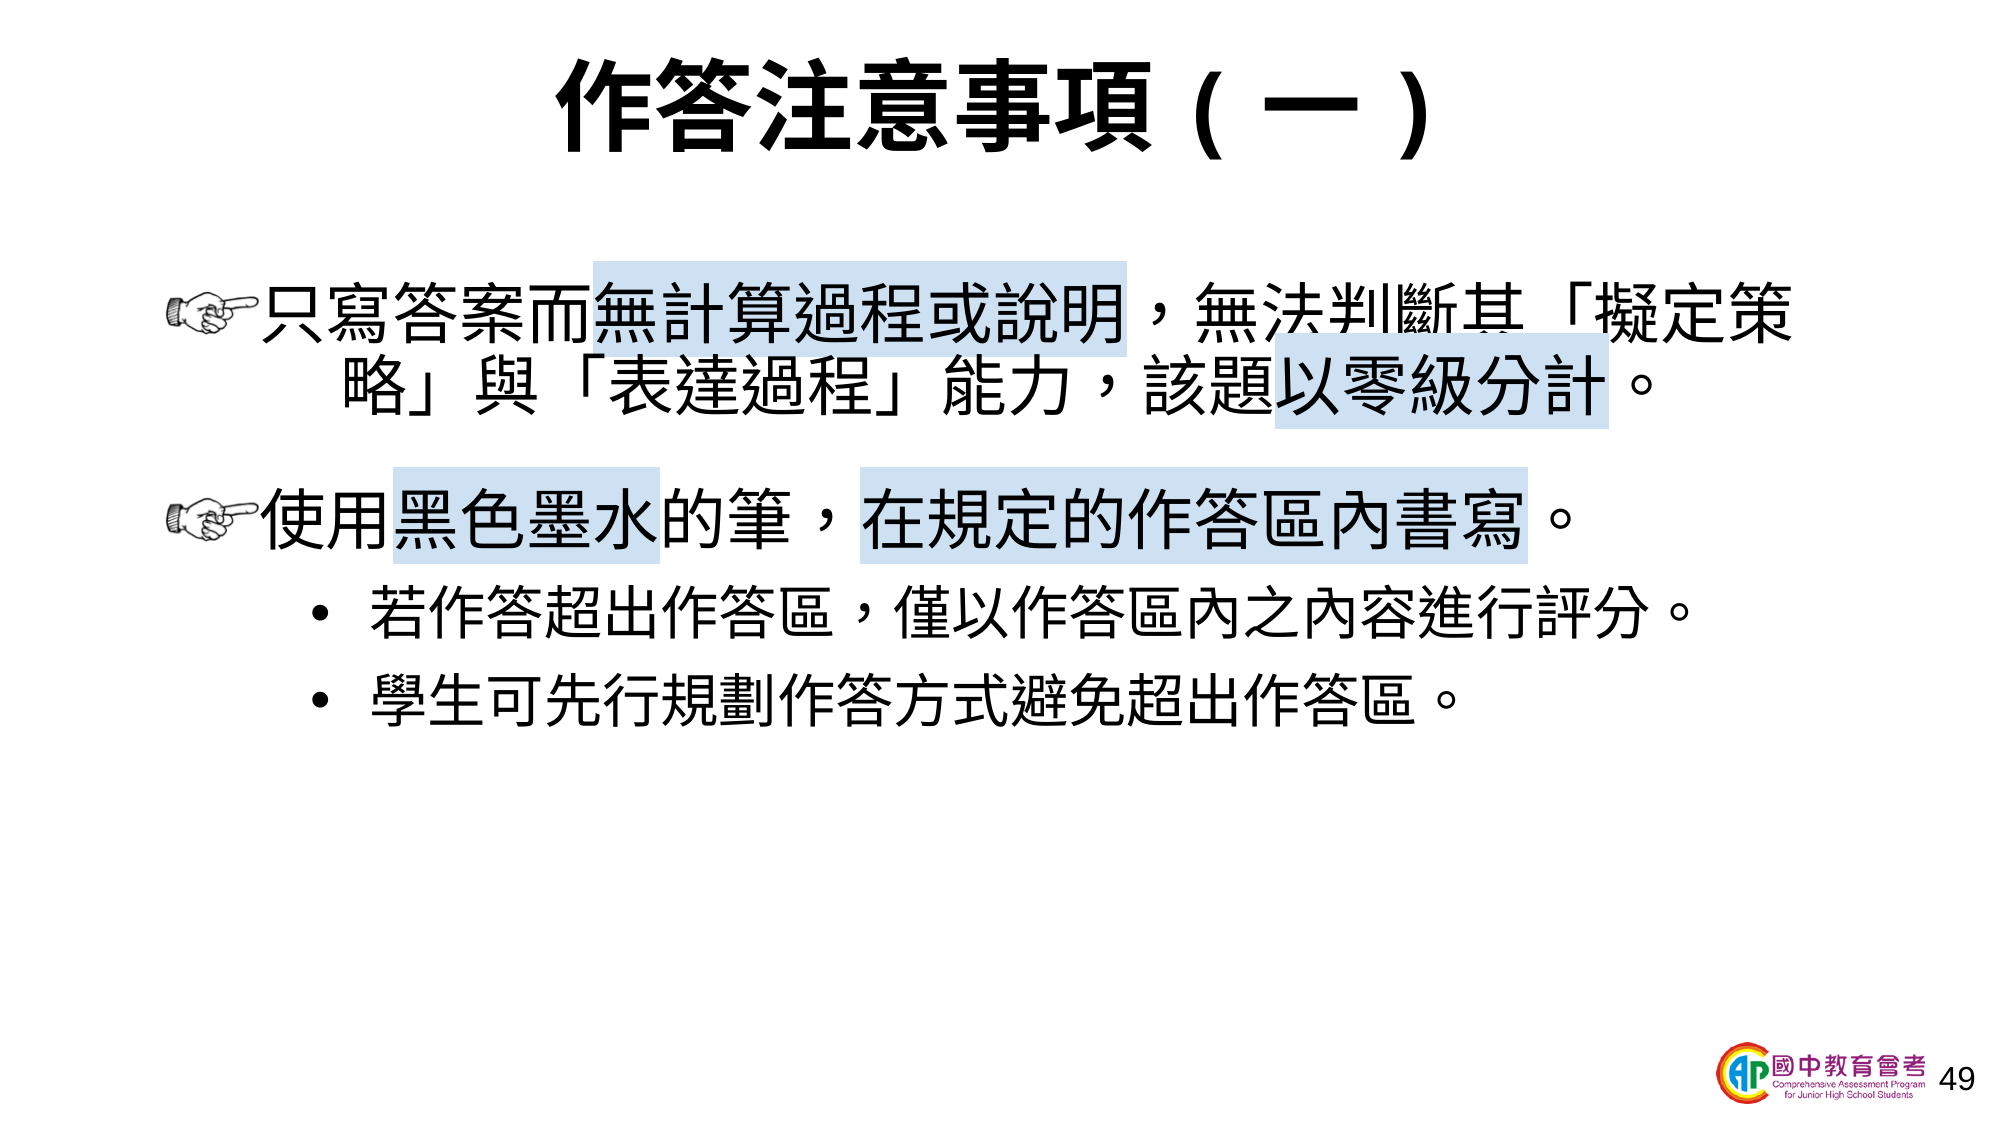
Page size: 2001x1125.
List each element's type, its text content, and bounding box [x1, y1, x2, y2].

list 只寫答案而無計算過程或說明，無法判斷其「擬定策略」與「表達過程」能力，該題以零級分計。 使用黑色墨水的筆，在規定的作答區內書寫。 若作答超出作答區，僅以作答區內之內容進行評分。 學生可先行規劃作答方式避免超出作答區。 [149, 272, 1887, 1003]
text_box 49 [1923, 1047, 2000, 1108]
title 作答注意事項(一) [137, 2, 1863, 220]
